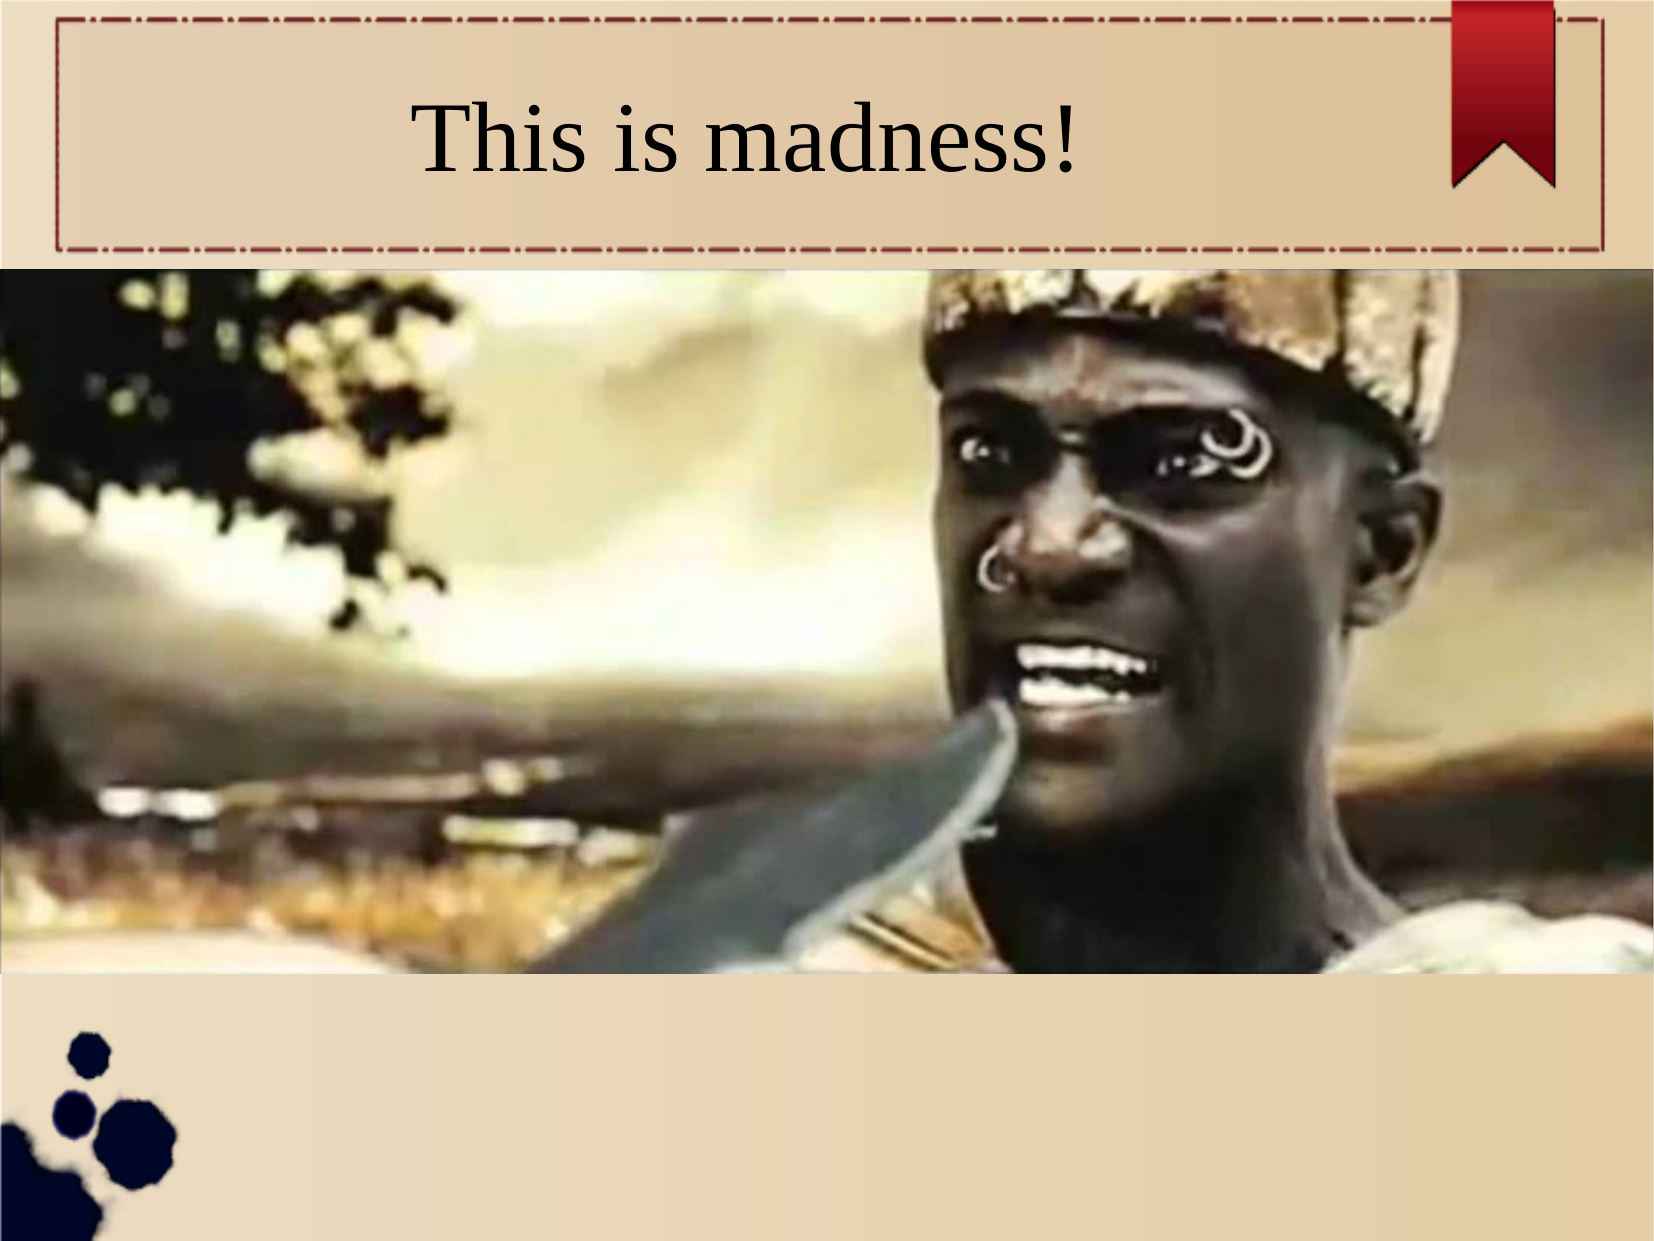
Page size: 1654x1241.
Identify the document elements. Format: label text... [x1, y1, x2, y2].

title This is madness! [82, 47, 1412, 229]
picture [0, 0, 1654, 1241]
